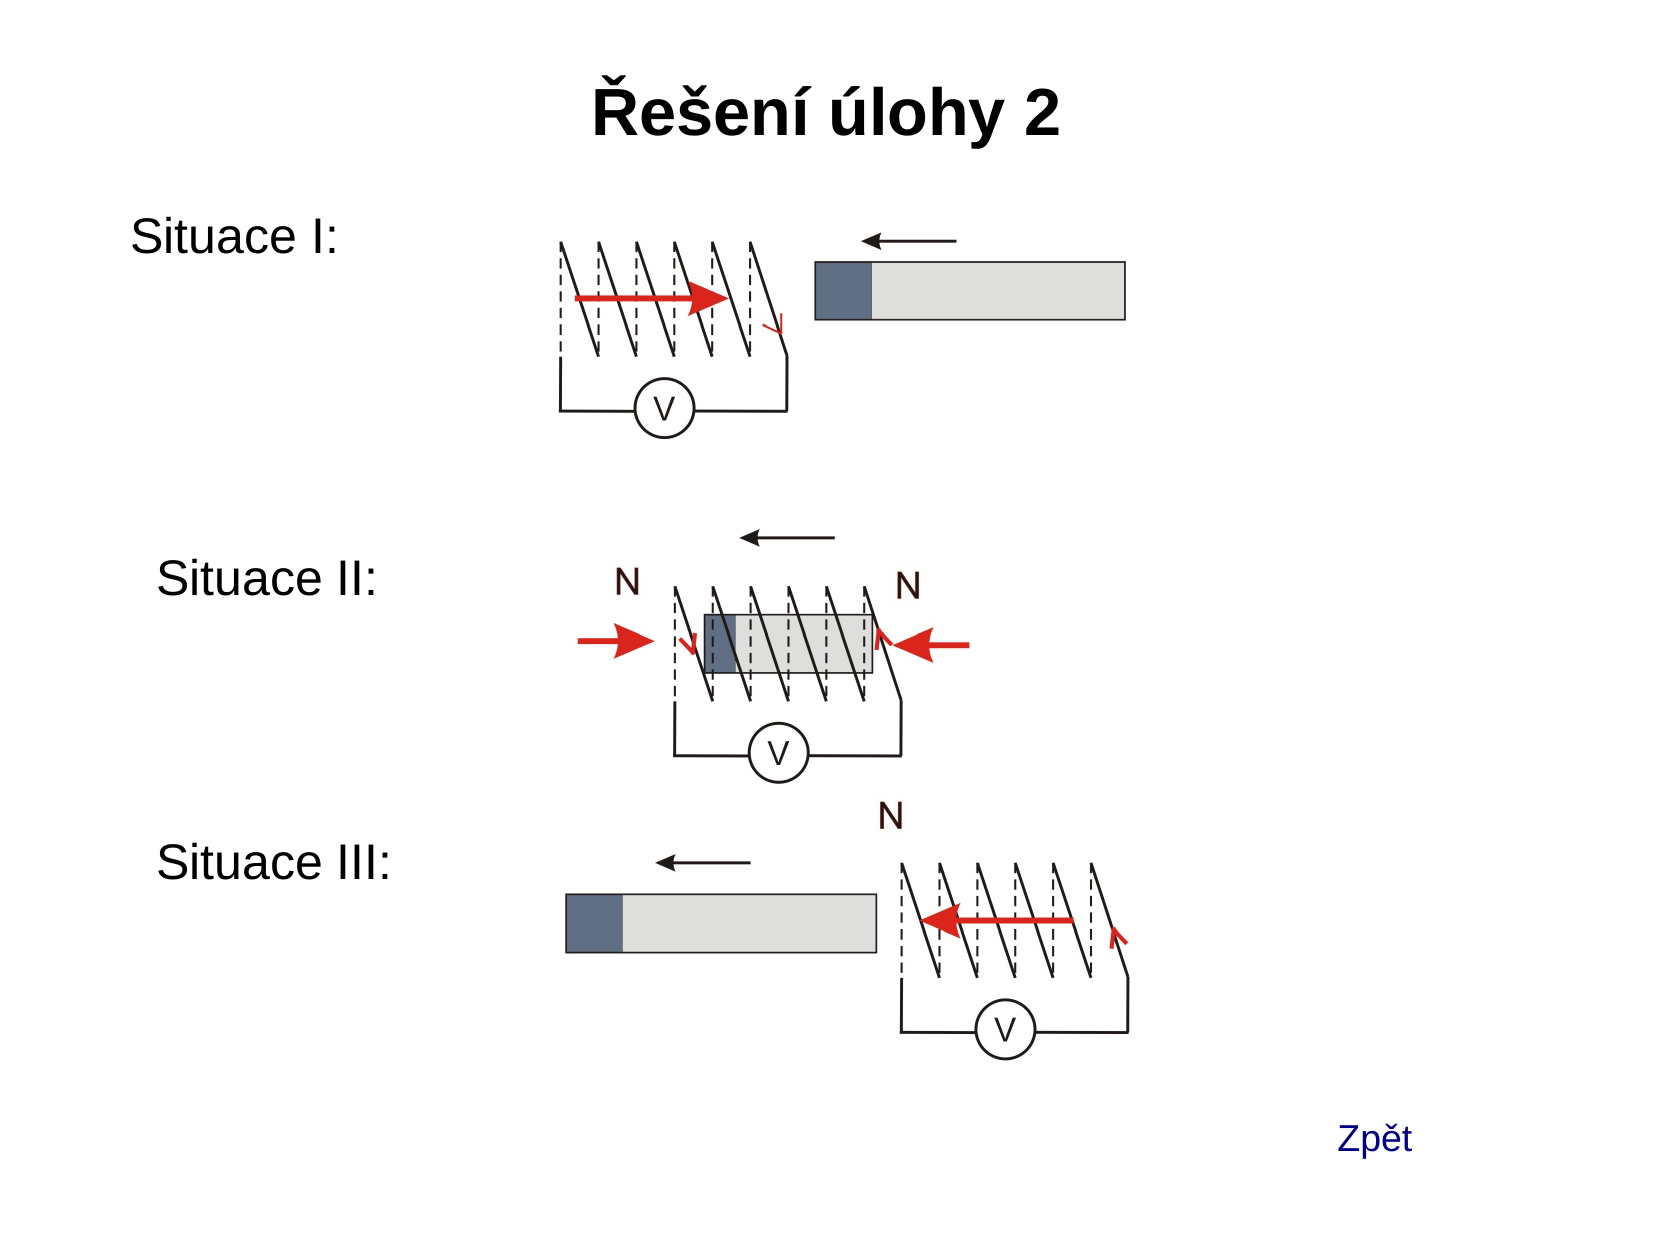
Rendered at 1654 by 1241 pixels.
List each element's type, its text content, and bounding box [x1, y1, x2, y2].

text_box Situace III: [141, 826, 537, 940]
picture [555, 484, 1003, 784]
text_box Situace II: [141, 543, 555, 656]
text_box Zpět [1322, 1110, 1607, 1168]
text_box Situace I: [116, 200, 369, 439]
title Řešení úlohy 2 [82, 46, 1571, 178]
picture [537, 787, 1170, 1075]
picture [518, 188, 1158, 462]
